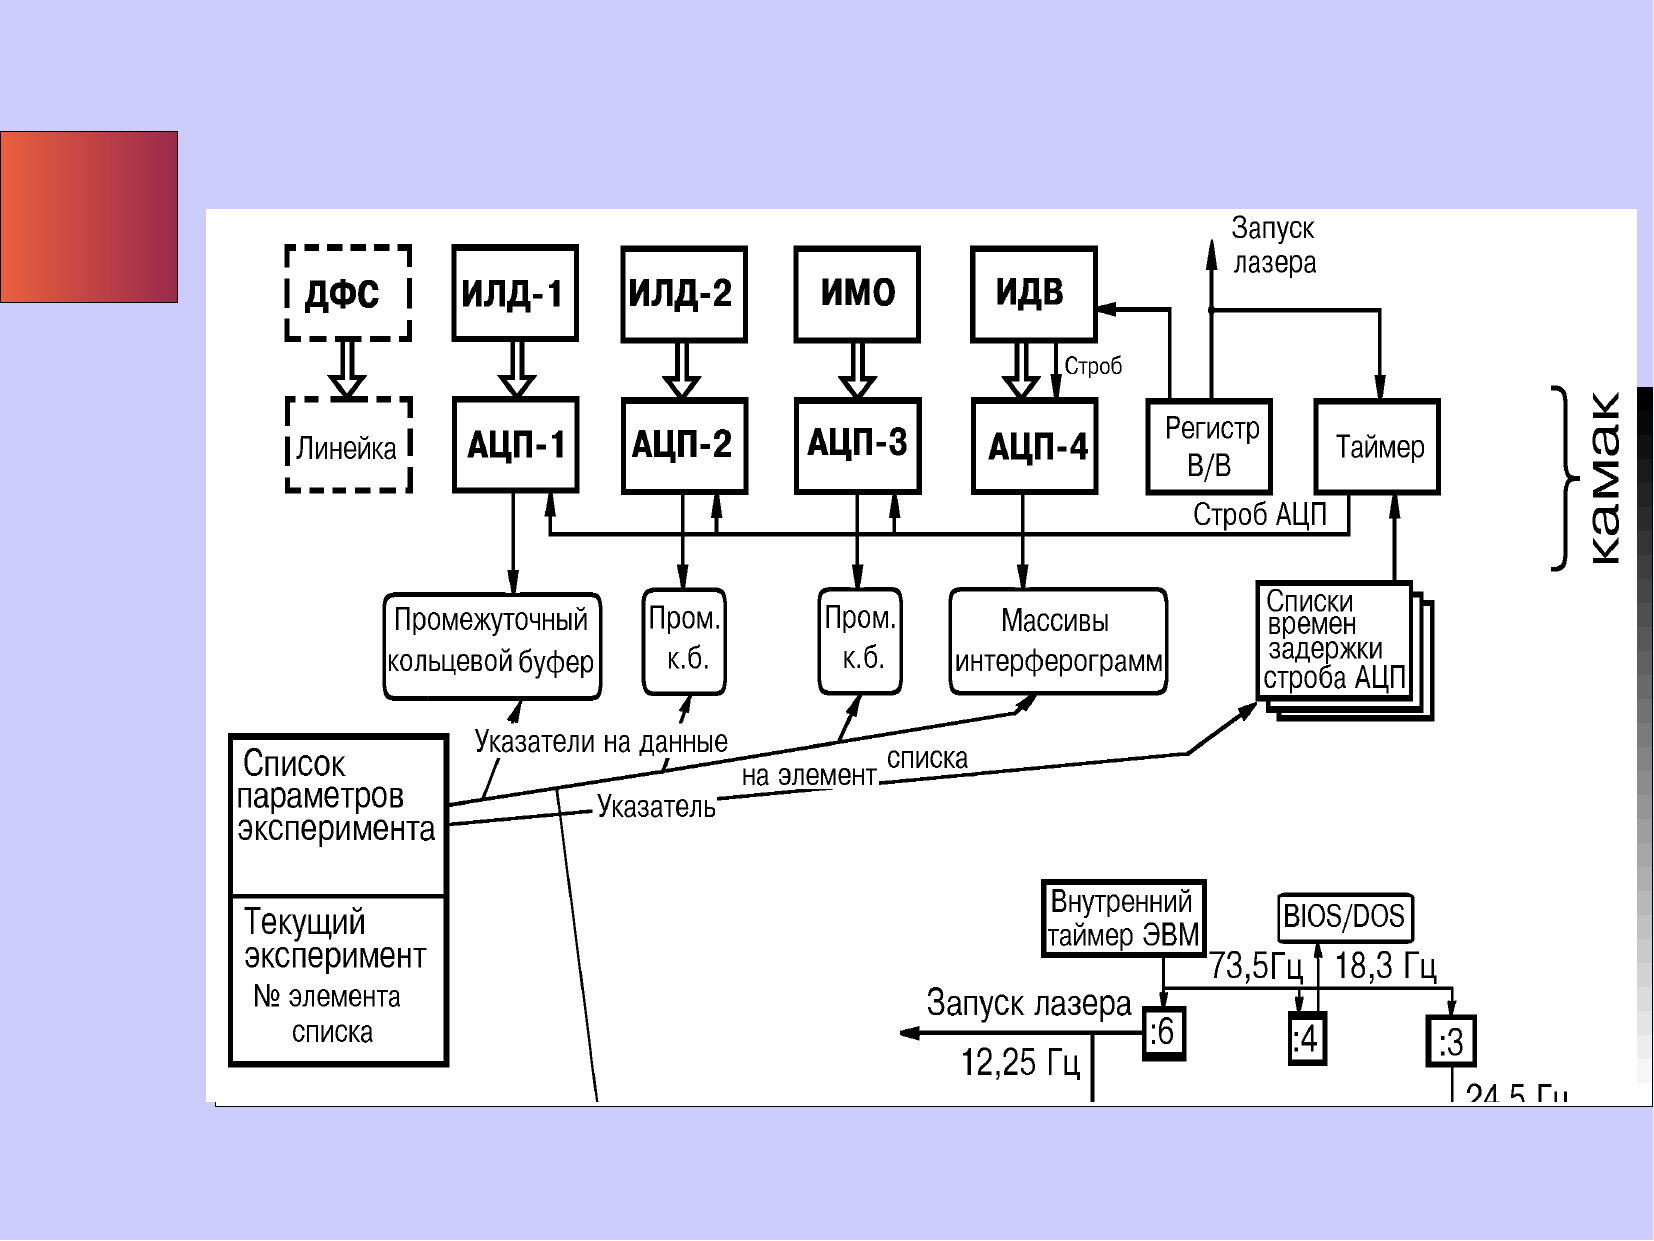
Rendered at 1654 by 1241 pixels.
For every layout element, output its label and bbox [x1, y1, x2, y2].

picture [206, 209, 1637, 1102]
